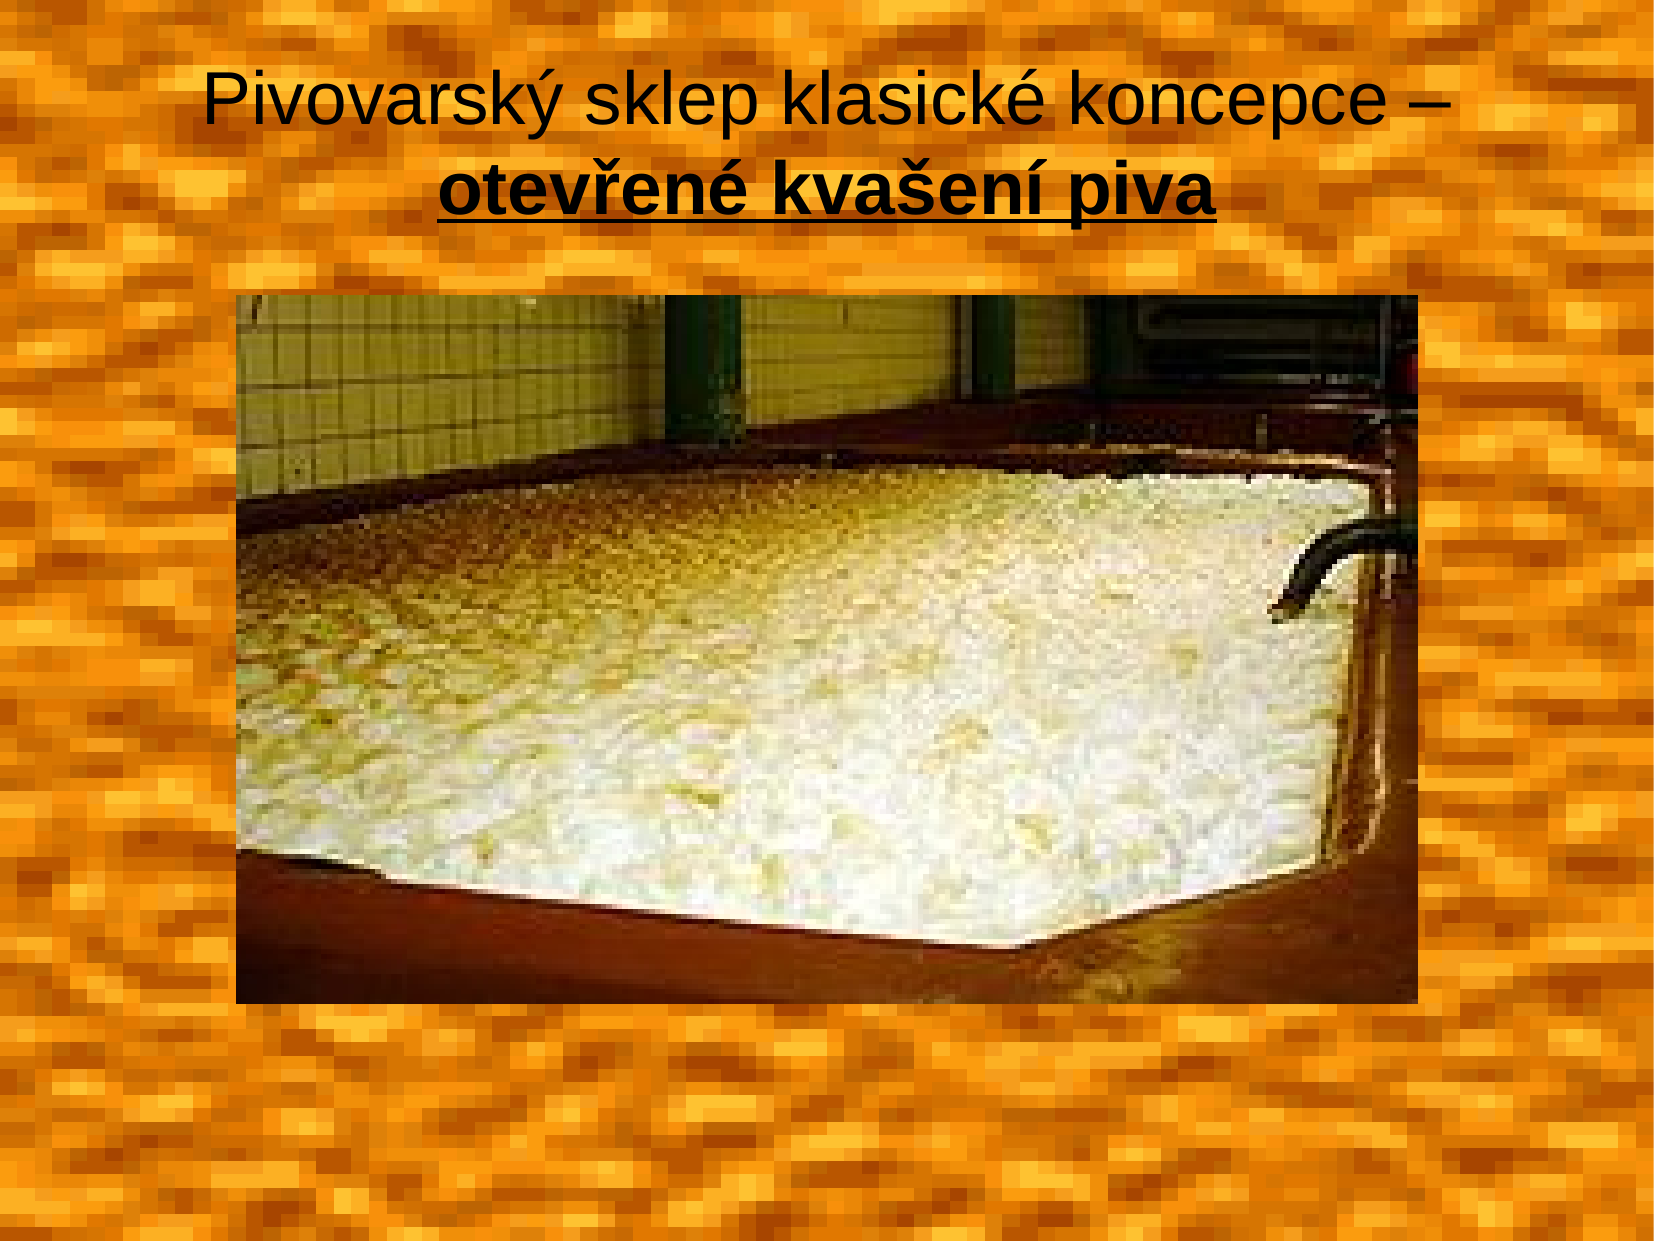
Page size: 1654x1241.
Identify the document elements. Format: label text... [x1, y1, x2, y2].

picture [236, 295, 1418, 1004]
title Pivovarský sklep klasické koncepce – otevřené kvašení piva [82, 0, 1571, 296]
